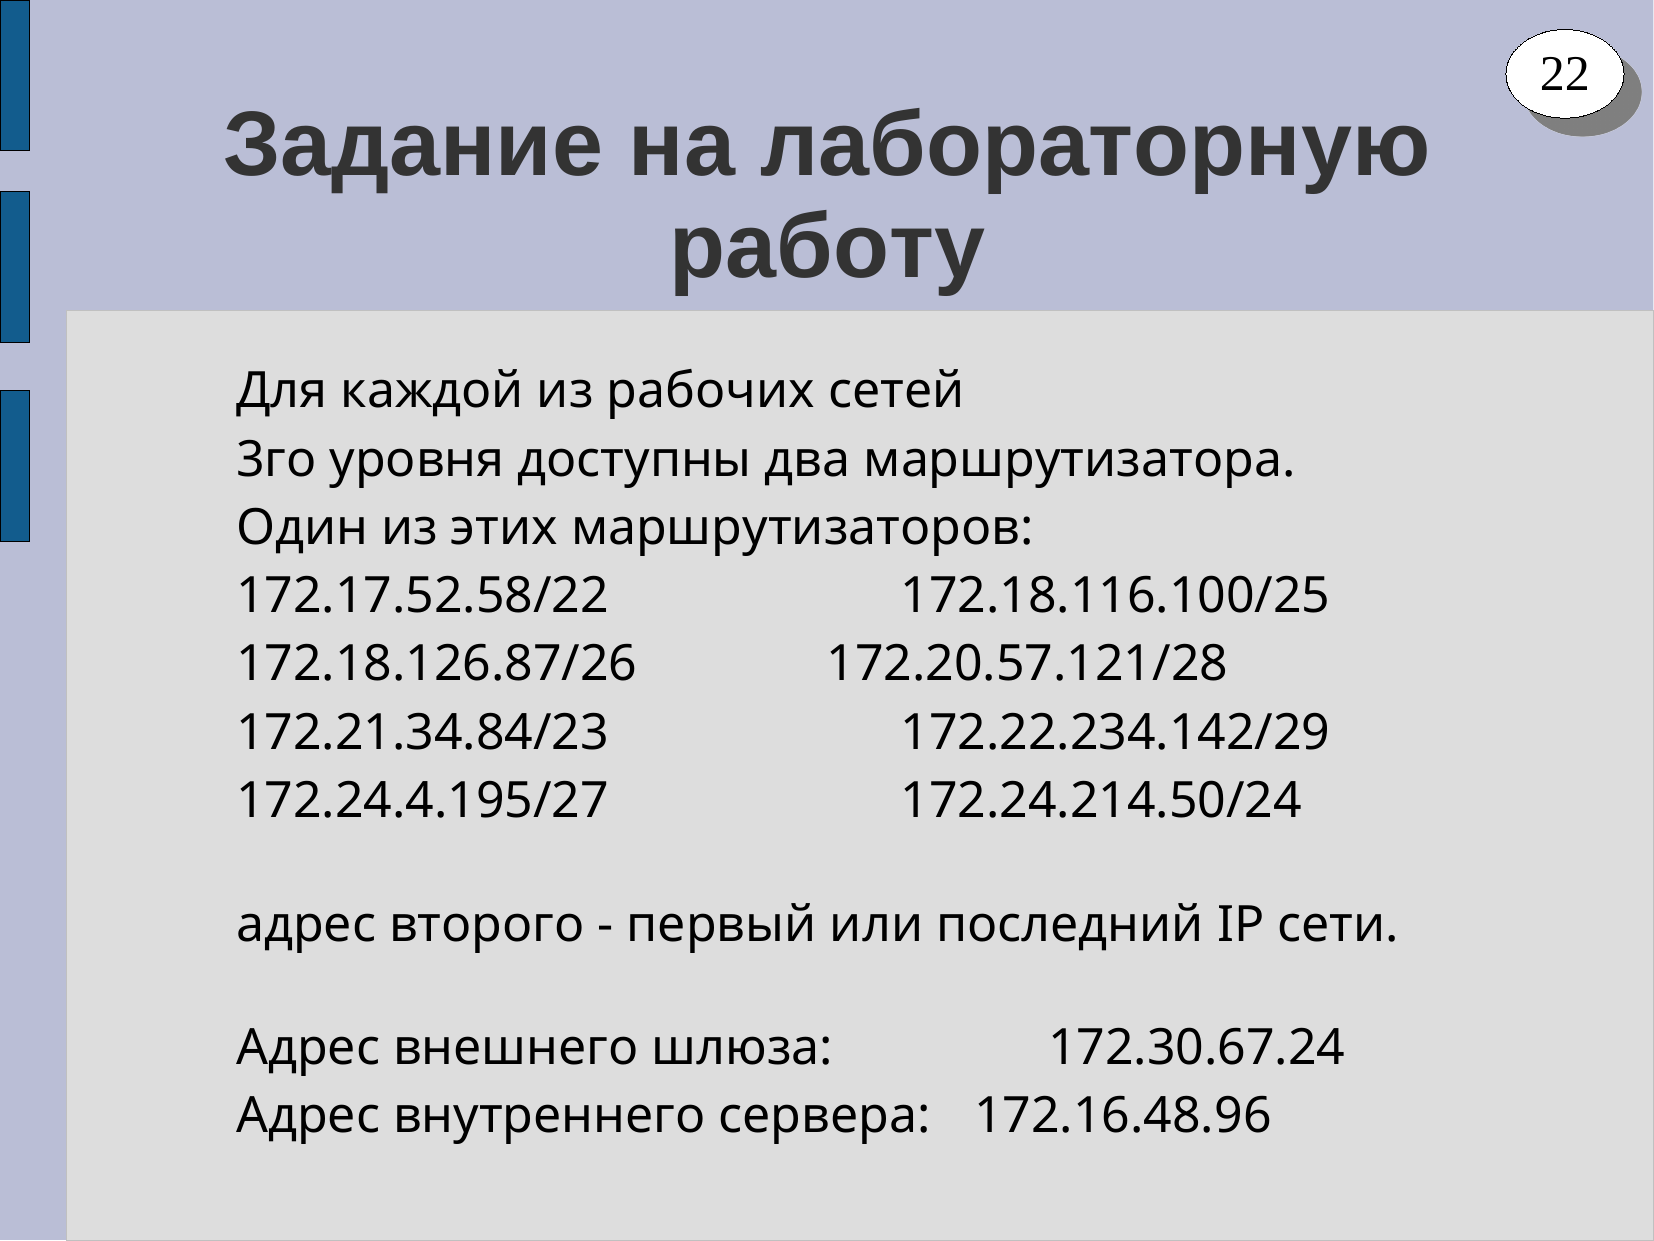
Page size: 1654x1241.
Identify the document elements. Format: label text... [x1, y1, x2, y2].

text_box 22 [1505, 29, 1625, 119]
title Задание на лабораторную работу [121, 91, 1534, 299]
text_box Для каждой из рабочих сетей 3го уровня доступны два маршрутизатора. Один из этих маршрутизаторов: 172.17.52.58/22 172.18.116.100/25 172.18.126.87/26 172.20.57.121/28 172.21.34.84/23 172.22.234.142/29 172.24.4.195/27 172.24.214.50/24 адрес второго - первый или последний IP сети. Адрес внешнего шлюза: 172.30.67.24 Адрес внутреннего сервера: 172.16.48.96 [236, 354, 1479, 1128]
